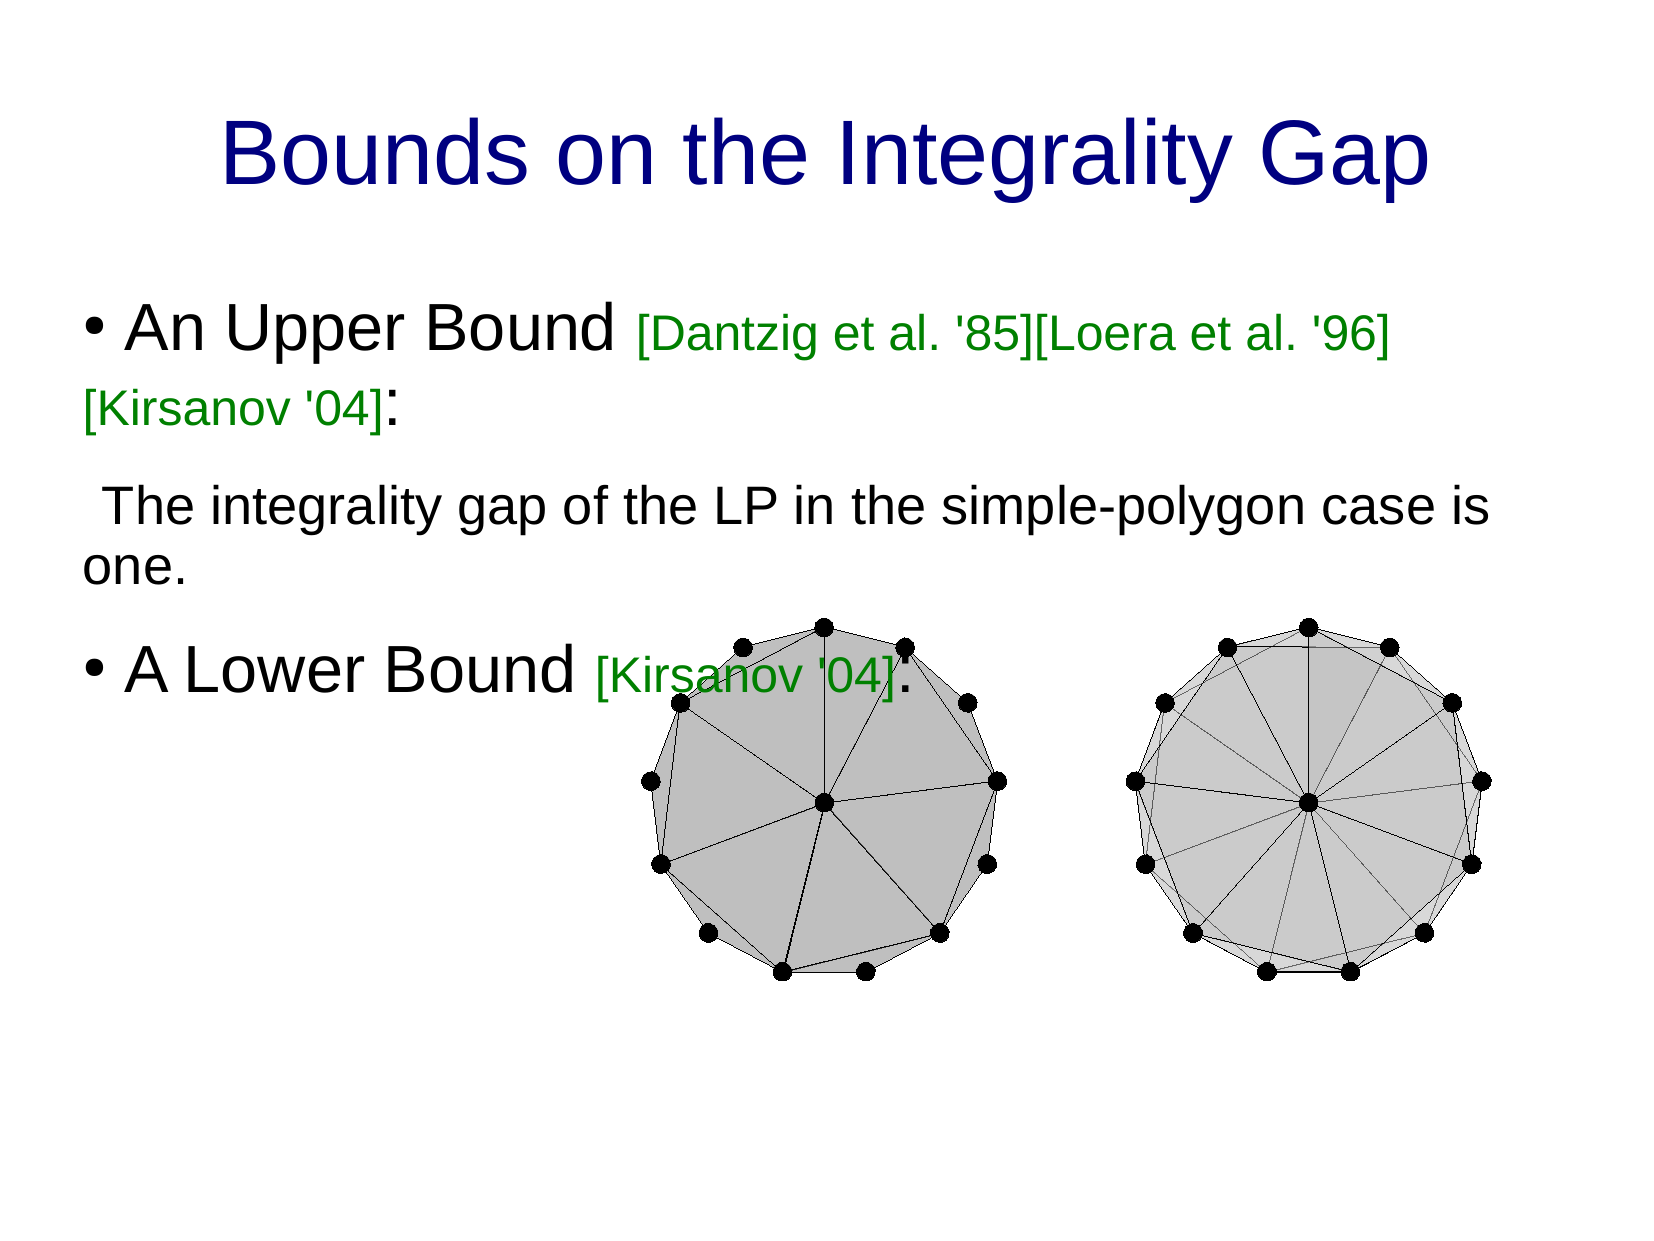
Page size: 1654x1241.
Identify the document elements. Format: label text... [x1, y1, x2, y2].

list An Upper Bound [Dantzig et al. '85][Loera et al. '96][Kirsanov '04]: The integrality gap of the LP in the simple-polygon case is one. A Lower Bound [Kirsanov '04]: [82, 290, 1571, 1109]
title Bounds on the Integrality Gap [82, 49, 1571, 257]
